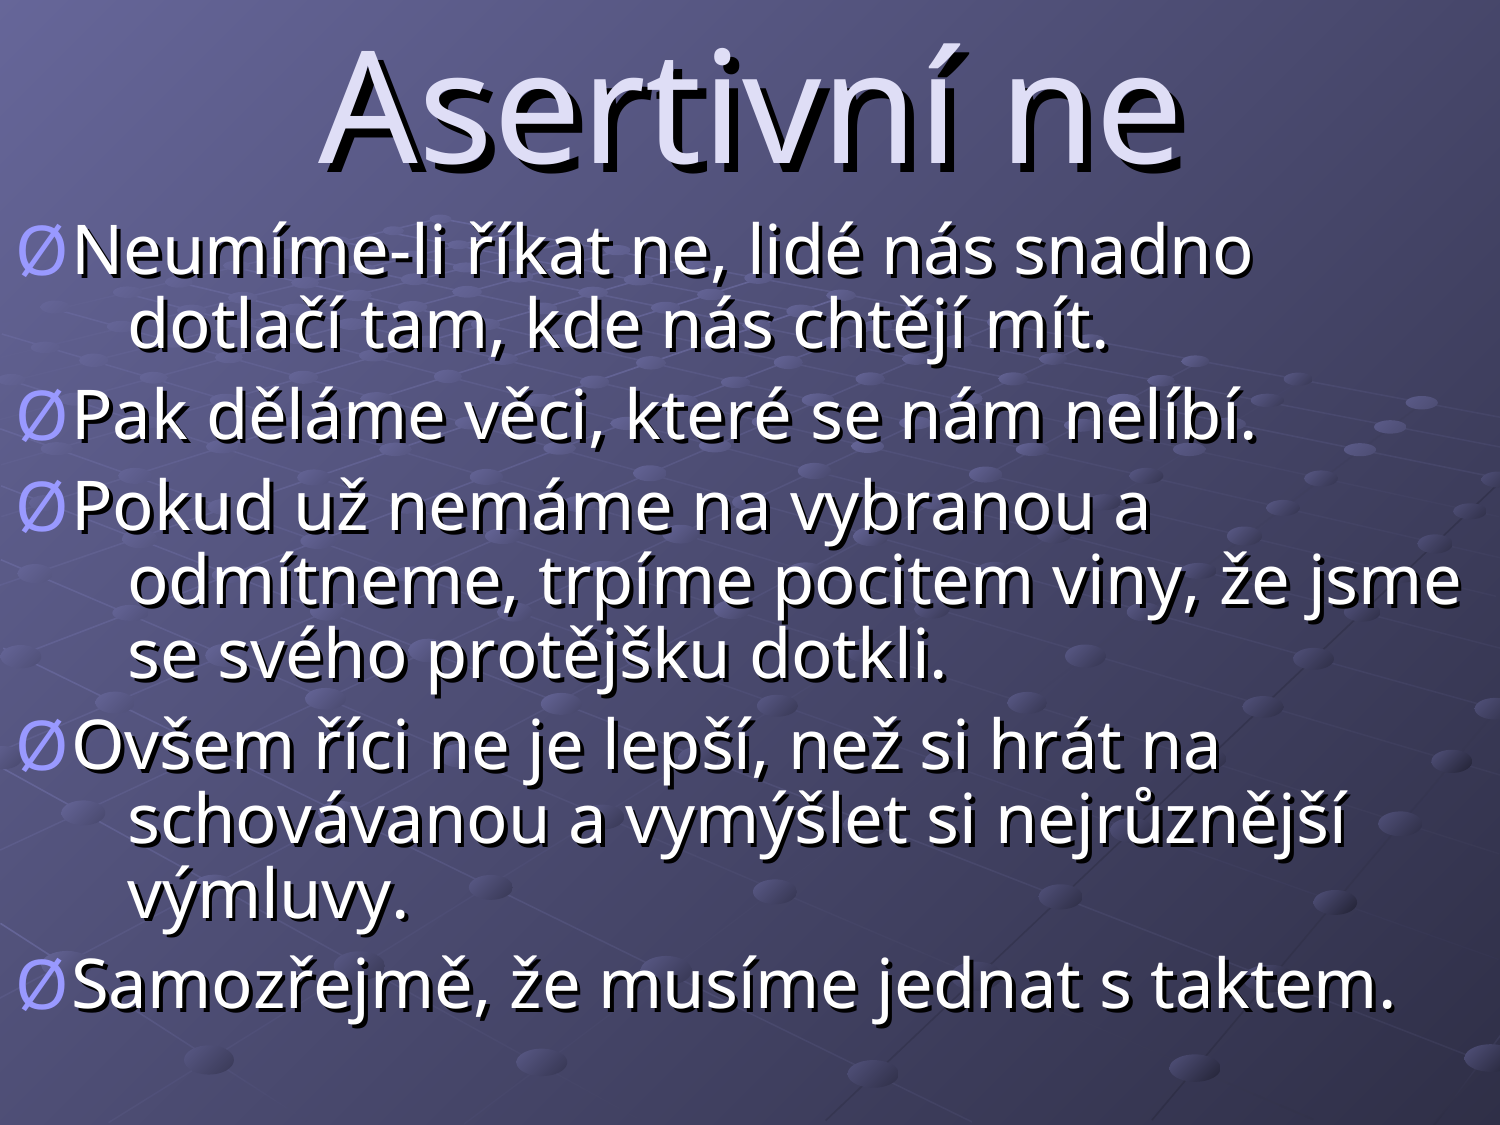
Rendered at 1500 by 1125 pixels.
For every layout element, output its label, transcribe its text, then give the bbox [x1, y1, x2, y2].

title Asertivní ne [76, 0, 1427, 188]
list Neumíme-li říkat ne, lidé nás snadno dotlačí tam, kde nás chtějí mít. Pak děláme věci, které se nám nelíbí. Pokud už nemáme na vybranou a odmítneme, trpíme pocitem viny, že jsme se svého protějšku dotkli. Ovšem říci ne je lepší, než si hrát na schovávanou a vymýšlet si nejrůznější výmluvy. Samozřejmě, že musíme jednat s taktem. [0, 208, 1500, 1125]
